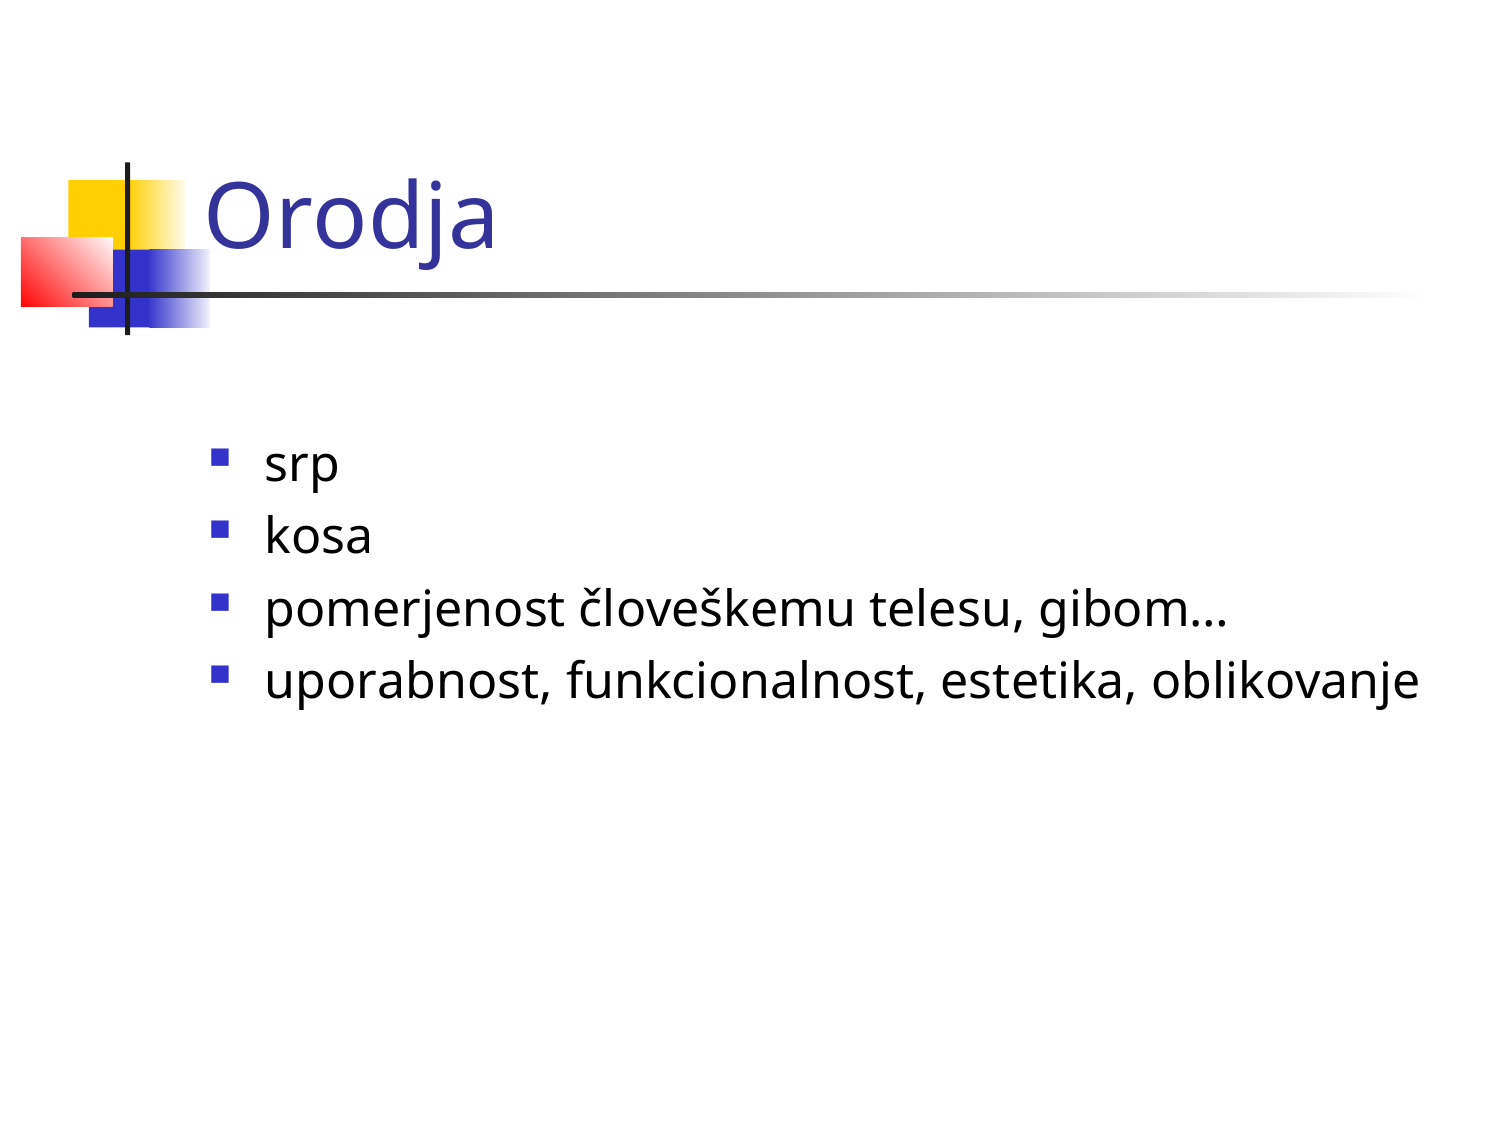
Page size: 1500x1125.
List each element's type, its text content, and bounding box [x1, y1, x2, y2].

list srp kosa pomerjenost človeškemu telesu, gibom… uporabnost, funkcionalnost, estetika, oblikovanje [193, 331, 1469, 1007]
title Orodja [188, 35, 1468, 276]
